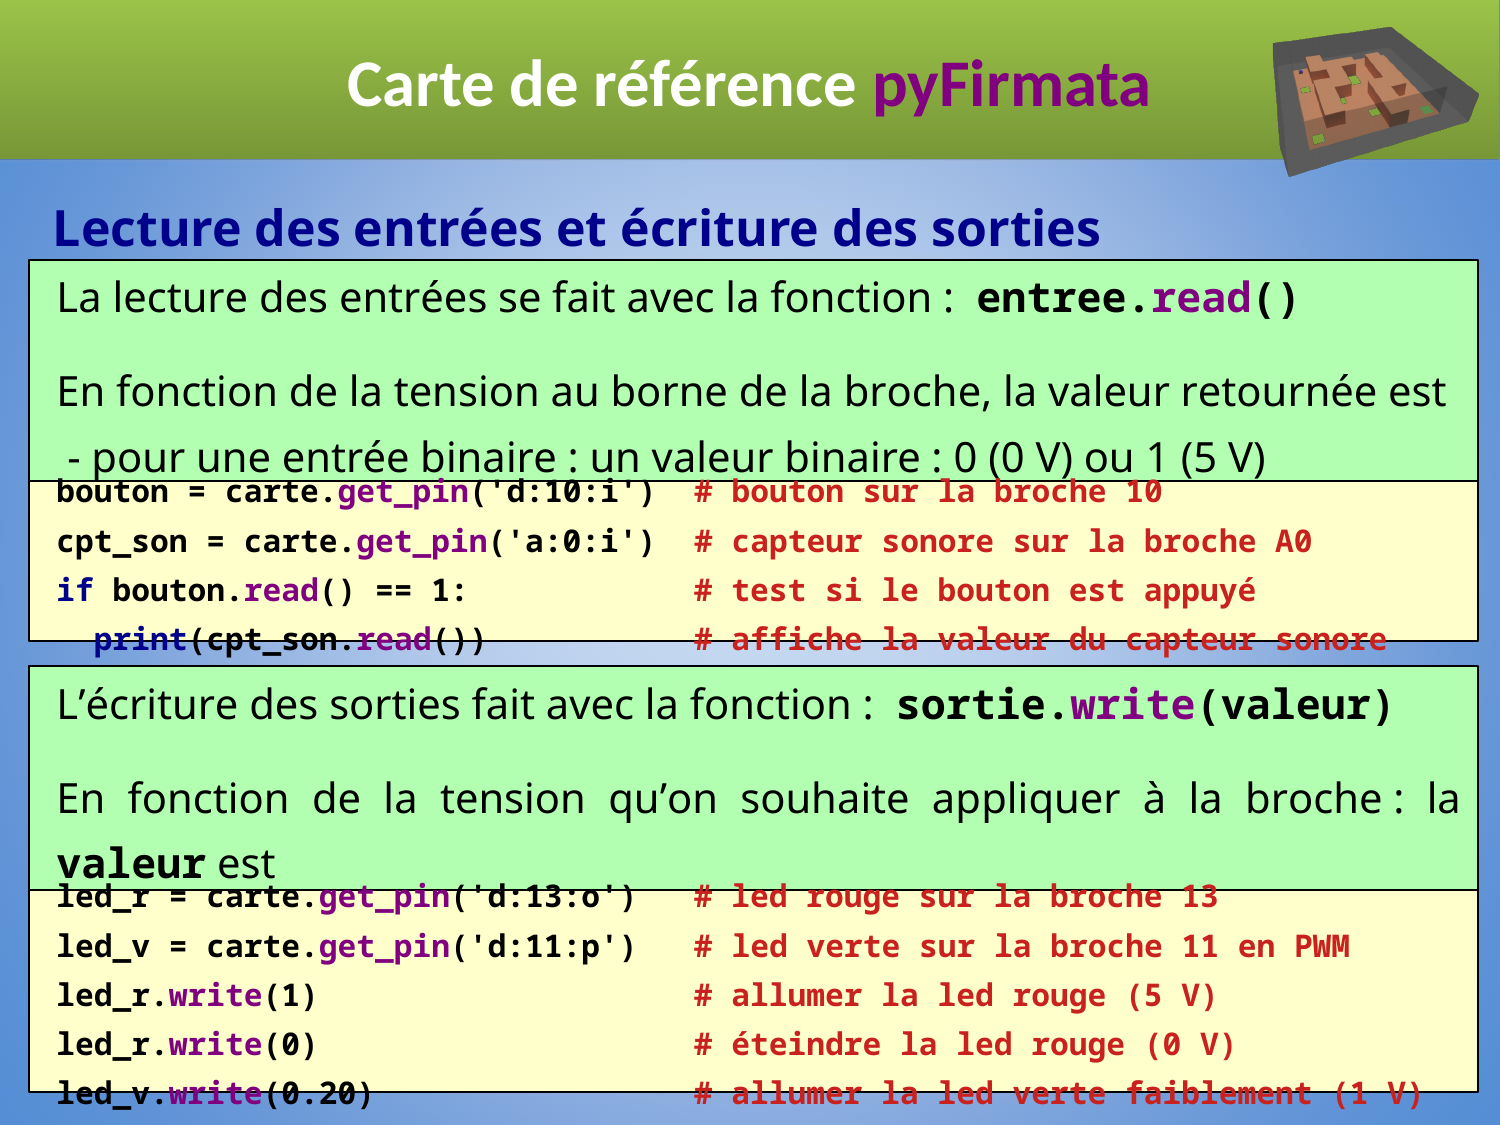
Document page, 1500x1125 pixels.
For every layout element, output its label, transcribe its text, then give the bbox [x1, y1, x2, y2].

text_box led_r = carte.get_pin('d:13:o') # led rouge sur la broche 13 led_v = carte.get_pin('d:11:p') # led verte sur la broche 11 en PWM led_r.write(1) # allumer la led rouge (5 V) led_r.write(0) # éteindre la led rouge (0 V) led_v.write(0.20) # allumer la led verte faiblement (1 V) [28, 890, 1478, 1092]
text_box L’écriture des sorties fait avec la fonction : sortie.write(valeur) En fonction de la tension qu’on souhaite appliquer à la broche : la valeur est - pour une sortie binaire : une valeur binaire : 0 (0 V) ou 1 (5 V) - pour une sortie pwm : une valeur décimale comprise entre 0 et 1 [28, 666, 1478, 890]
text_box La lecture des entrées se fait avec la fonction : entree.read() En fonction de la tension au borne de la broche, la valeur retournée est - pour une entrée binaire : un valeur binaire : 0 (0 V) ou 1 (5 V) - pour une entrée analogique : une valeur décimale comprise entre 0 et 1 [28, 259, 1478, 481]
text_box bouton = carte.get_pin('d:10:i') # bouton sur la broche 10 cpt_son = carte.get_pin('a:0:i') # capteur sonore sur la broche A0 if bouton.read() == 1: # test si le bouton est appuyé print(cpt_son.read()) # affiche la valeur du capteur sonore [28, 481, 1478, 642]
picture [0, 27, 1500, 1125]
text_box Lecture des entrées et écriture des sorties [38, 185, 1471, 259]
text_box Carte de référence pyFirmata [0, 0, 1500, 159]
